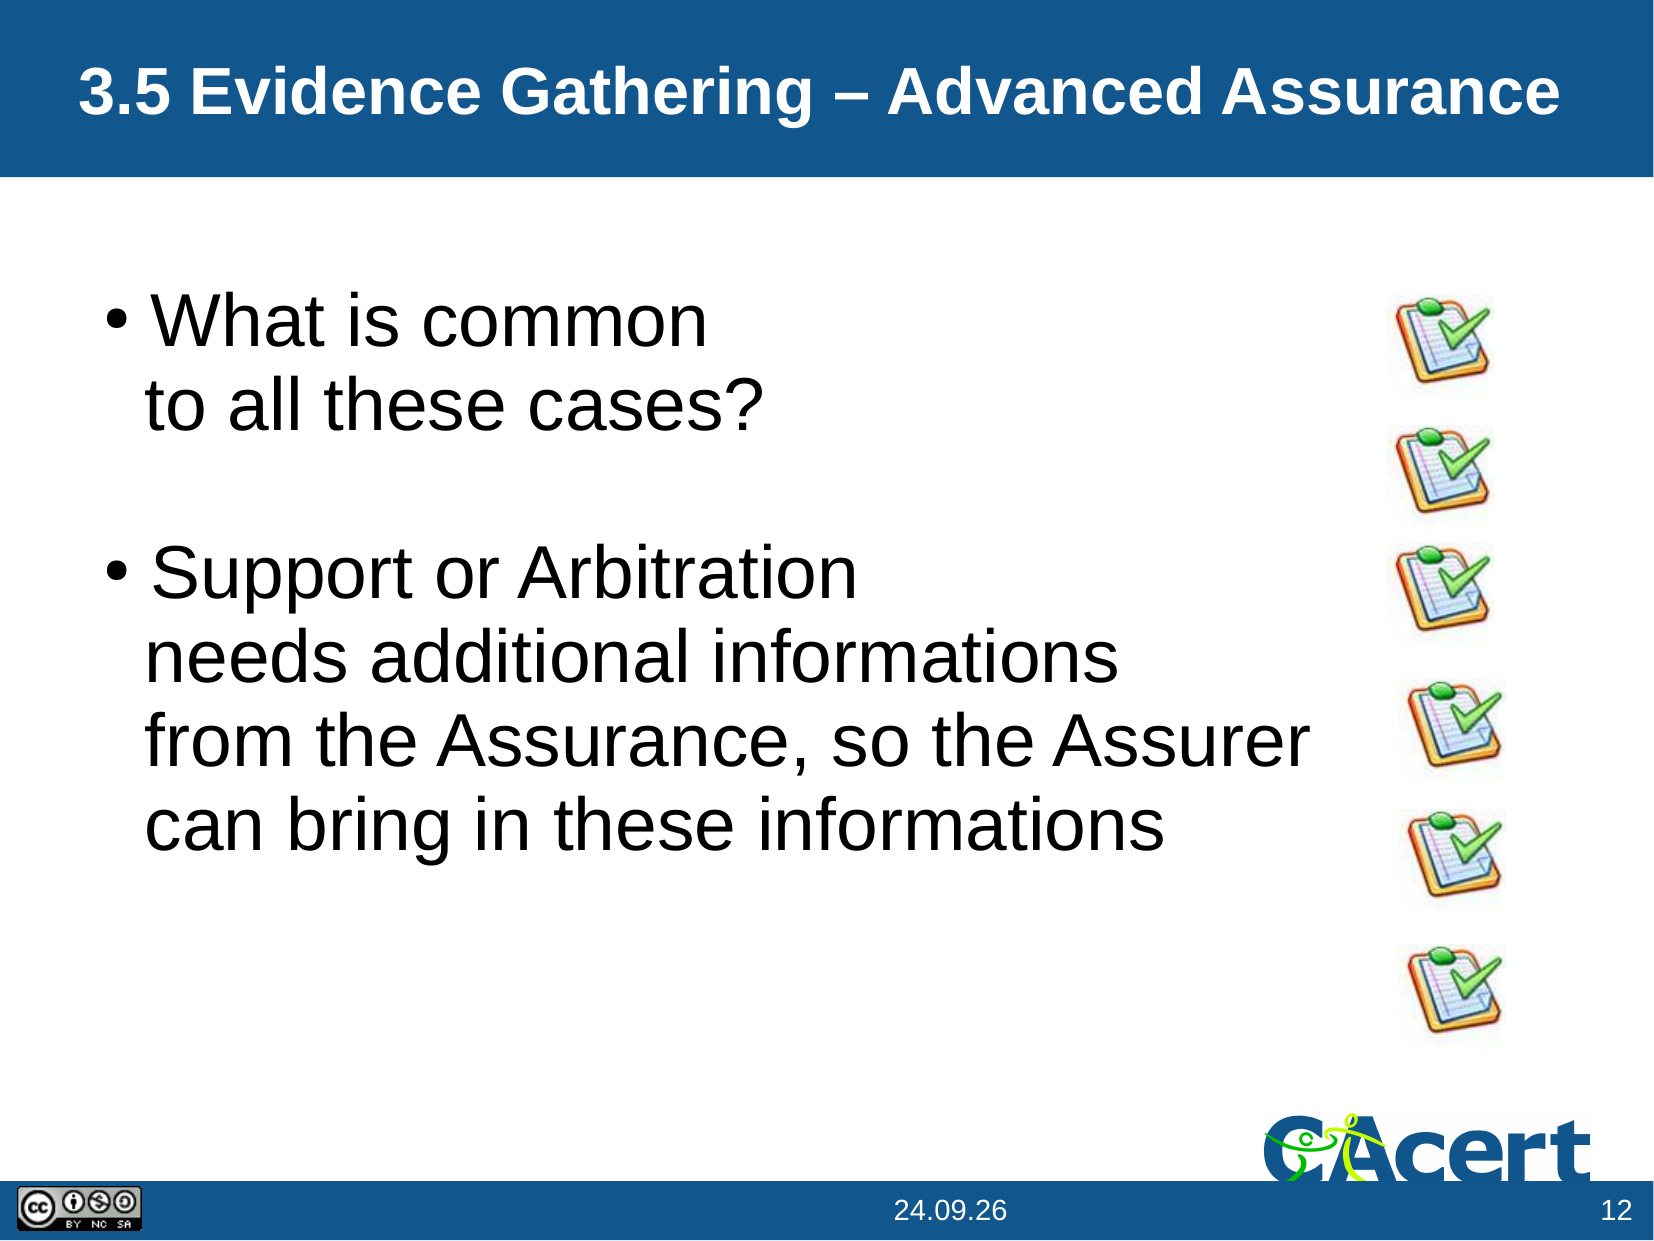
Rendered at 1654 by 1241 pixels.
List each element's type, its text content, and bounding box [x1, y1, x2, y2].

picture [1387, 425, 1494, 532]
text_box What is common to all these cases? Support or Arbitration needs additional informations from the Assurance, so the Assurer can bring in these informations [88, 270, 1327, 874]
picture [1387, 295, 1494, 402]
picture [1399, 679, 1506, 786]
picture [1399, 944, 1506, 1052]
title 3.5 Evidence Gathering – Advanced Assurance [76, 17, 1565, 166]
picture [1399, 809, 1506, 916]
picture [1387, 543, 1494, 650]
picture [17, 1186, 142, 1231]
picture [1263, 1112, 1591, 1181]
